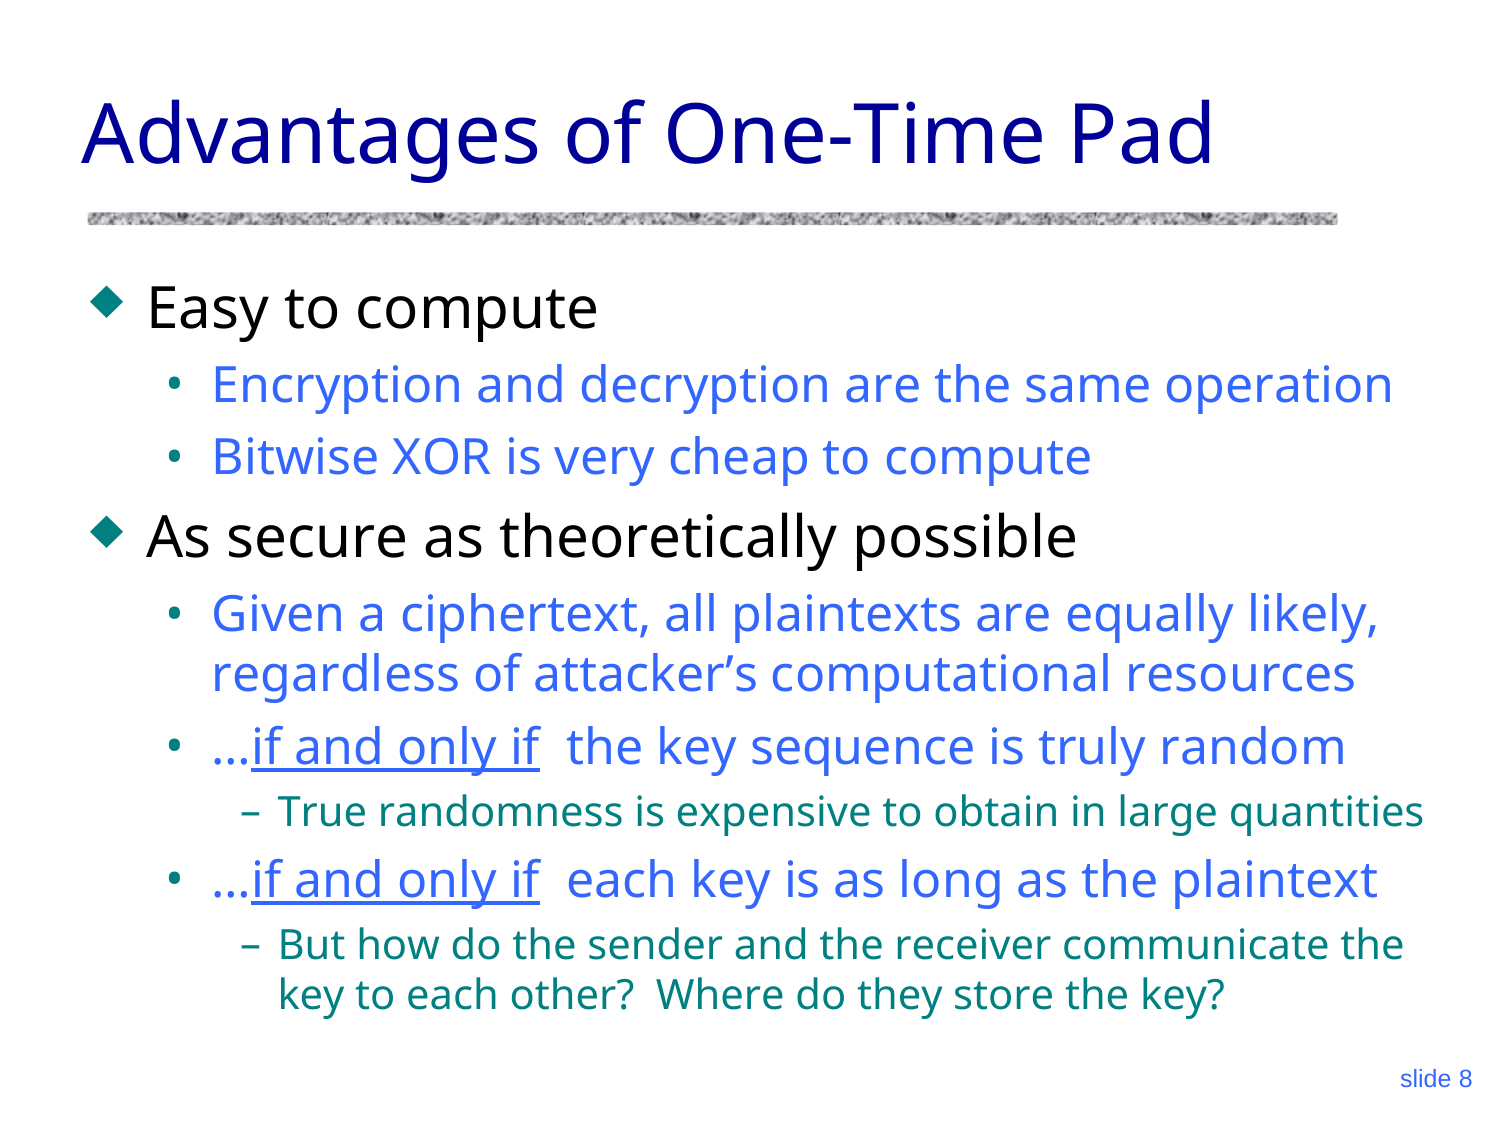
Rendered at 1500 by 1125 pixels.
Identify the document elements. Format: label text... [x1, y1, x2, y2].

picture [87, 212, 1338, 226]
list Easy to compute Encryption and decryption are the same operation Bitwise XOR is very cheap to compute As secure as theoretically possible Given a ciphertext, all plaintexts are equally likely, regardless of attacker’s computational resources …if and only if the key sequence is truly random True randomness is expensive to obtain in large quantities …if and only if each key is as long as the plaintext But how do the sender and the receiver communicate the key to each other? Where do they store the key? [74, 262, 1475, 1063]
text_box slide <number> [1174, 1025, 1488, 1101]
title Advantages of One-Time Pad [66, 37, 1342, 188]
